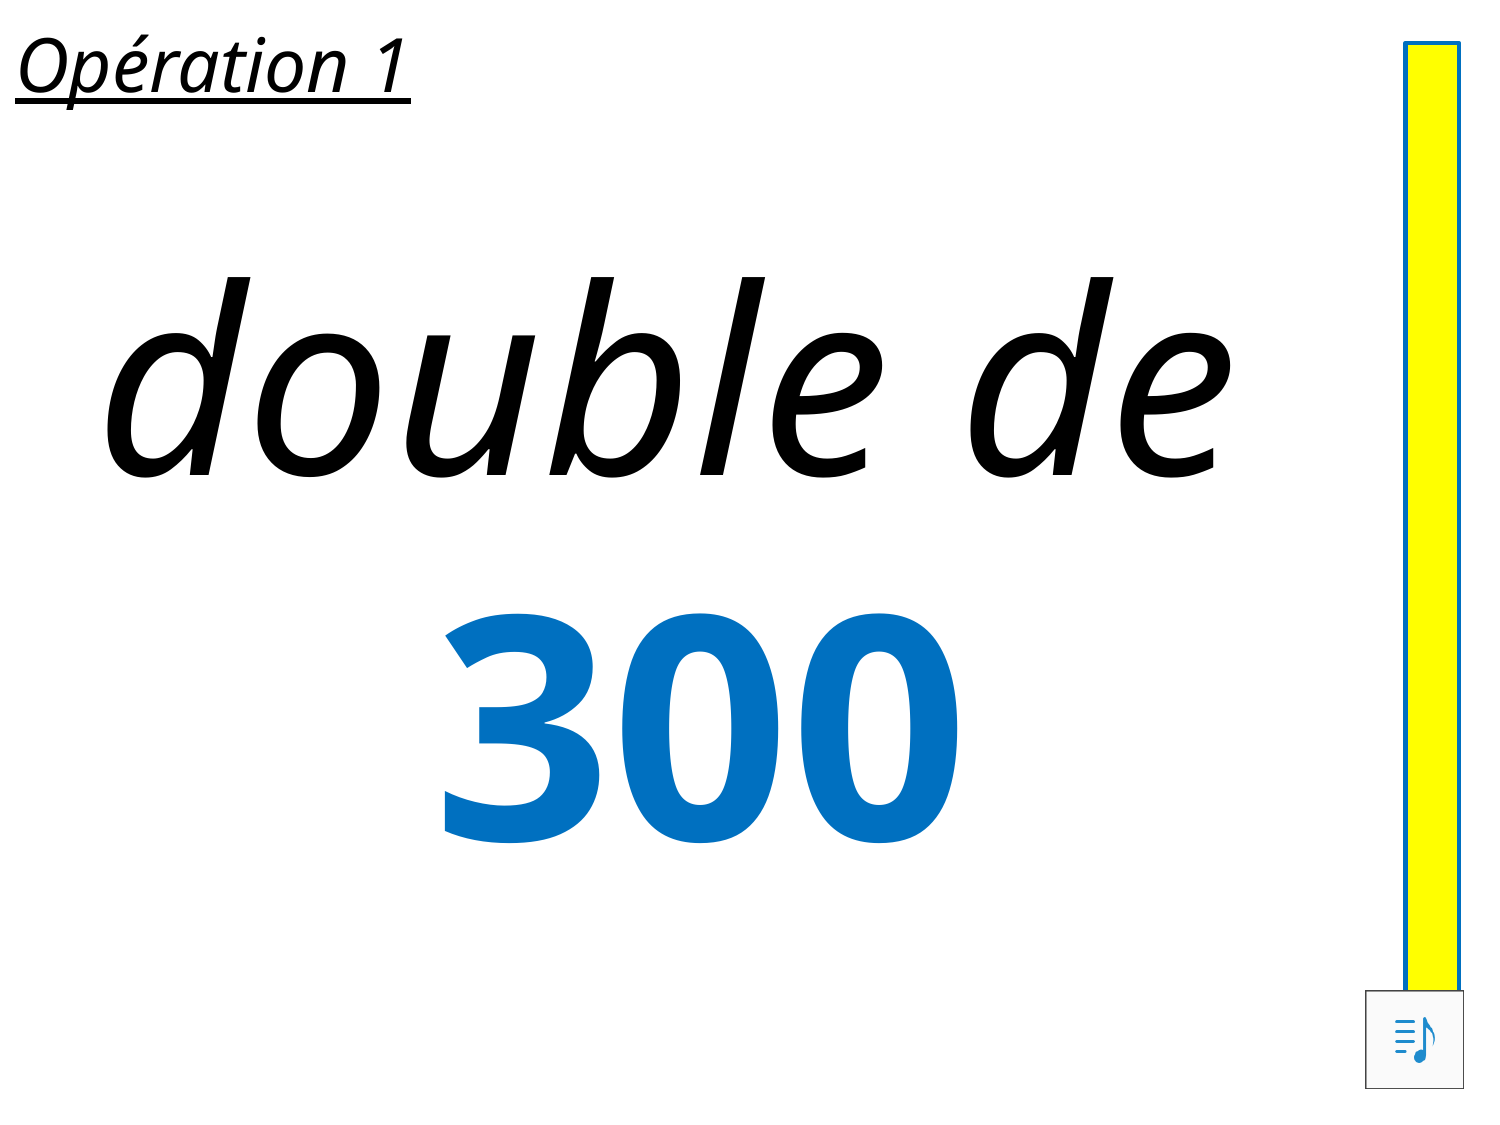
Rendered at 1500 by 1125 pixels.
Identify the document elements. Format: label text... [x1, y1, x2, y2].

text_box [1364, 42, 1465, 1090]
text_box double de 300 [0, 207, 1403, 911]
title Opération 1 [0, 0, 502, 126]
